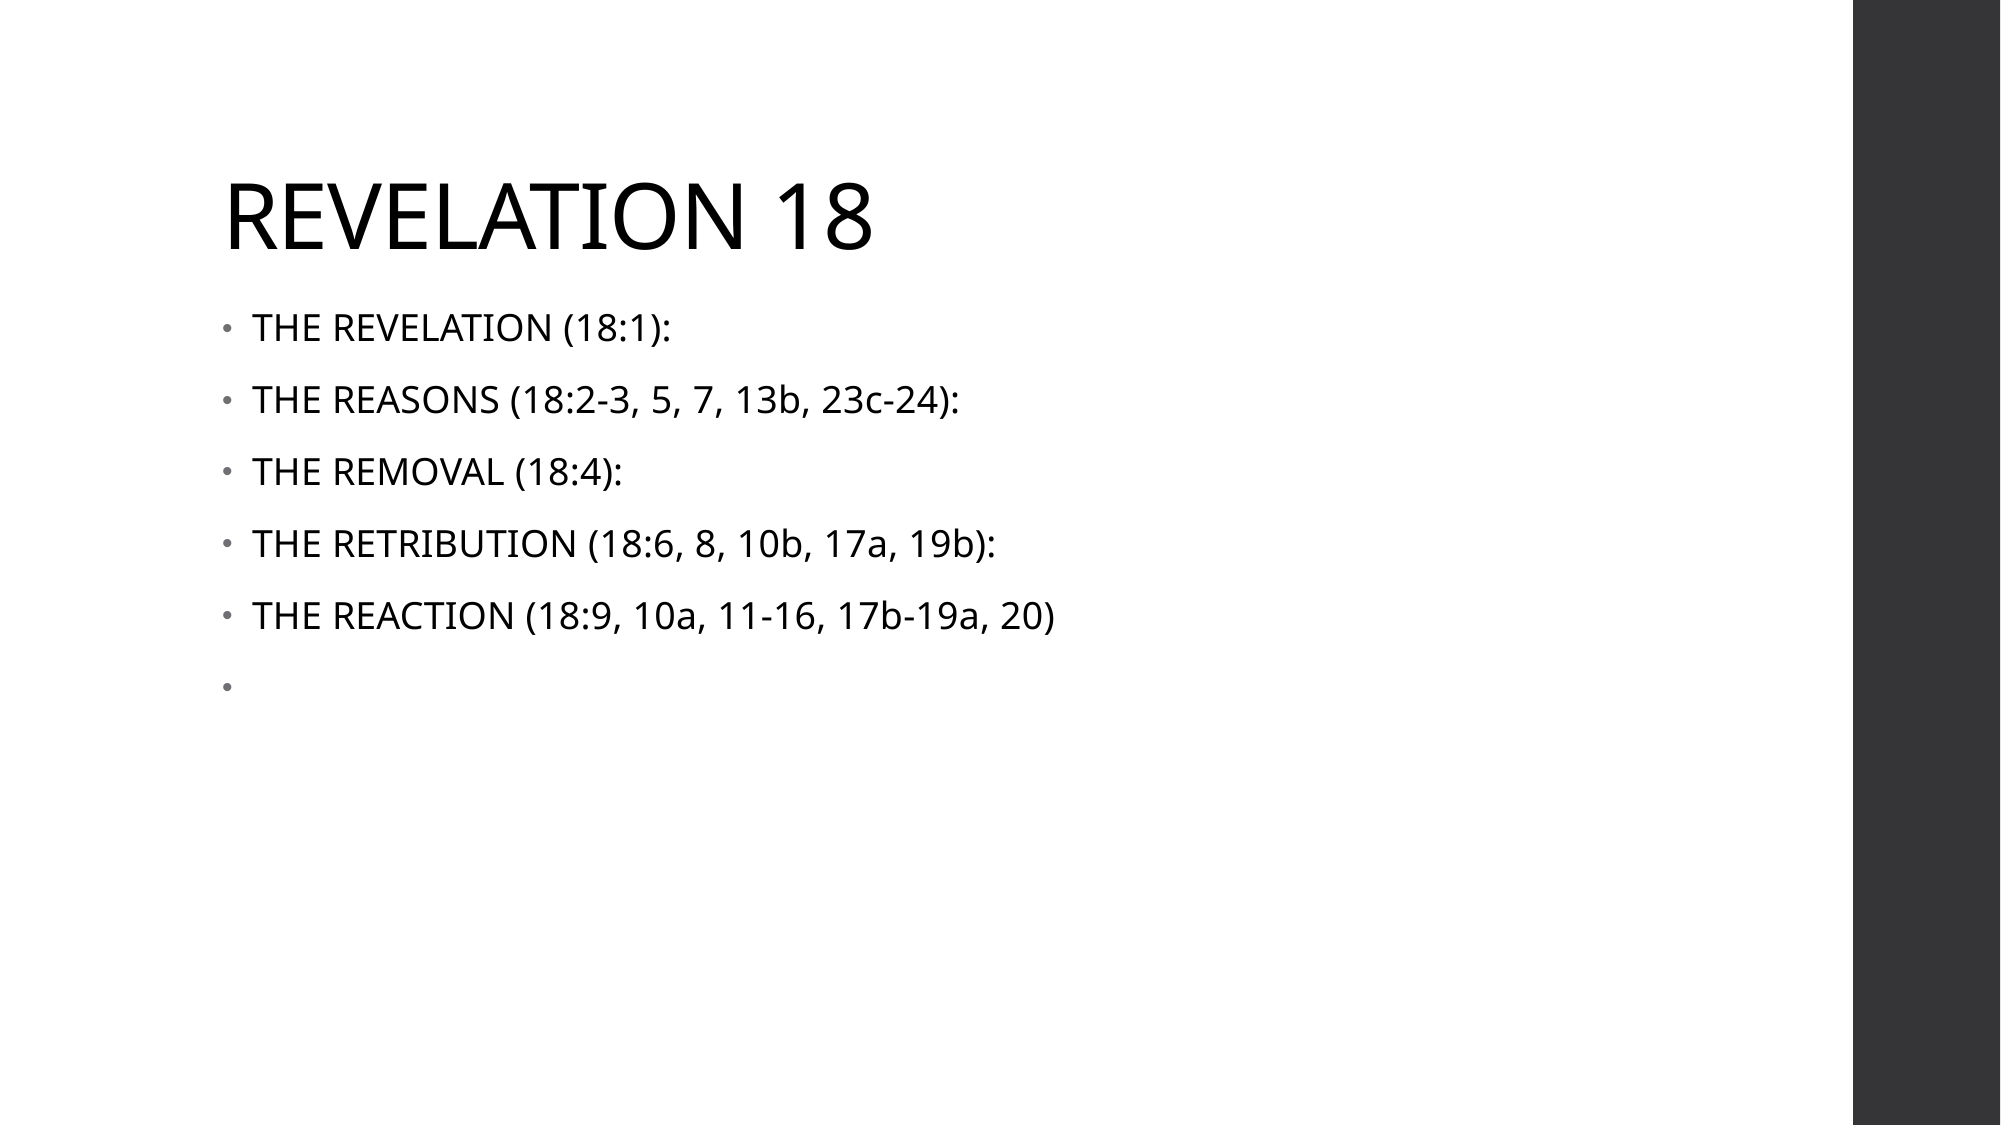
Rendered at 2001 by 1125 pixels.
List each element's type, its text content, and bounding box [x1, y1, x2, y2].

title REVELATION 18 [206, 60, 1797, 278]
list THE REVELATION (18:1): THE REASONS (18:2-3, 5, 7, 13b, 23c-24): THE REMOVAL (18:4): THE RETRIBUTION (18:6, 8, 10b, 17a, 19b): THE REACTION (18:9, 10a, 11-16, 17b-19a, 20) [206, 299, 1617, 1014]
